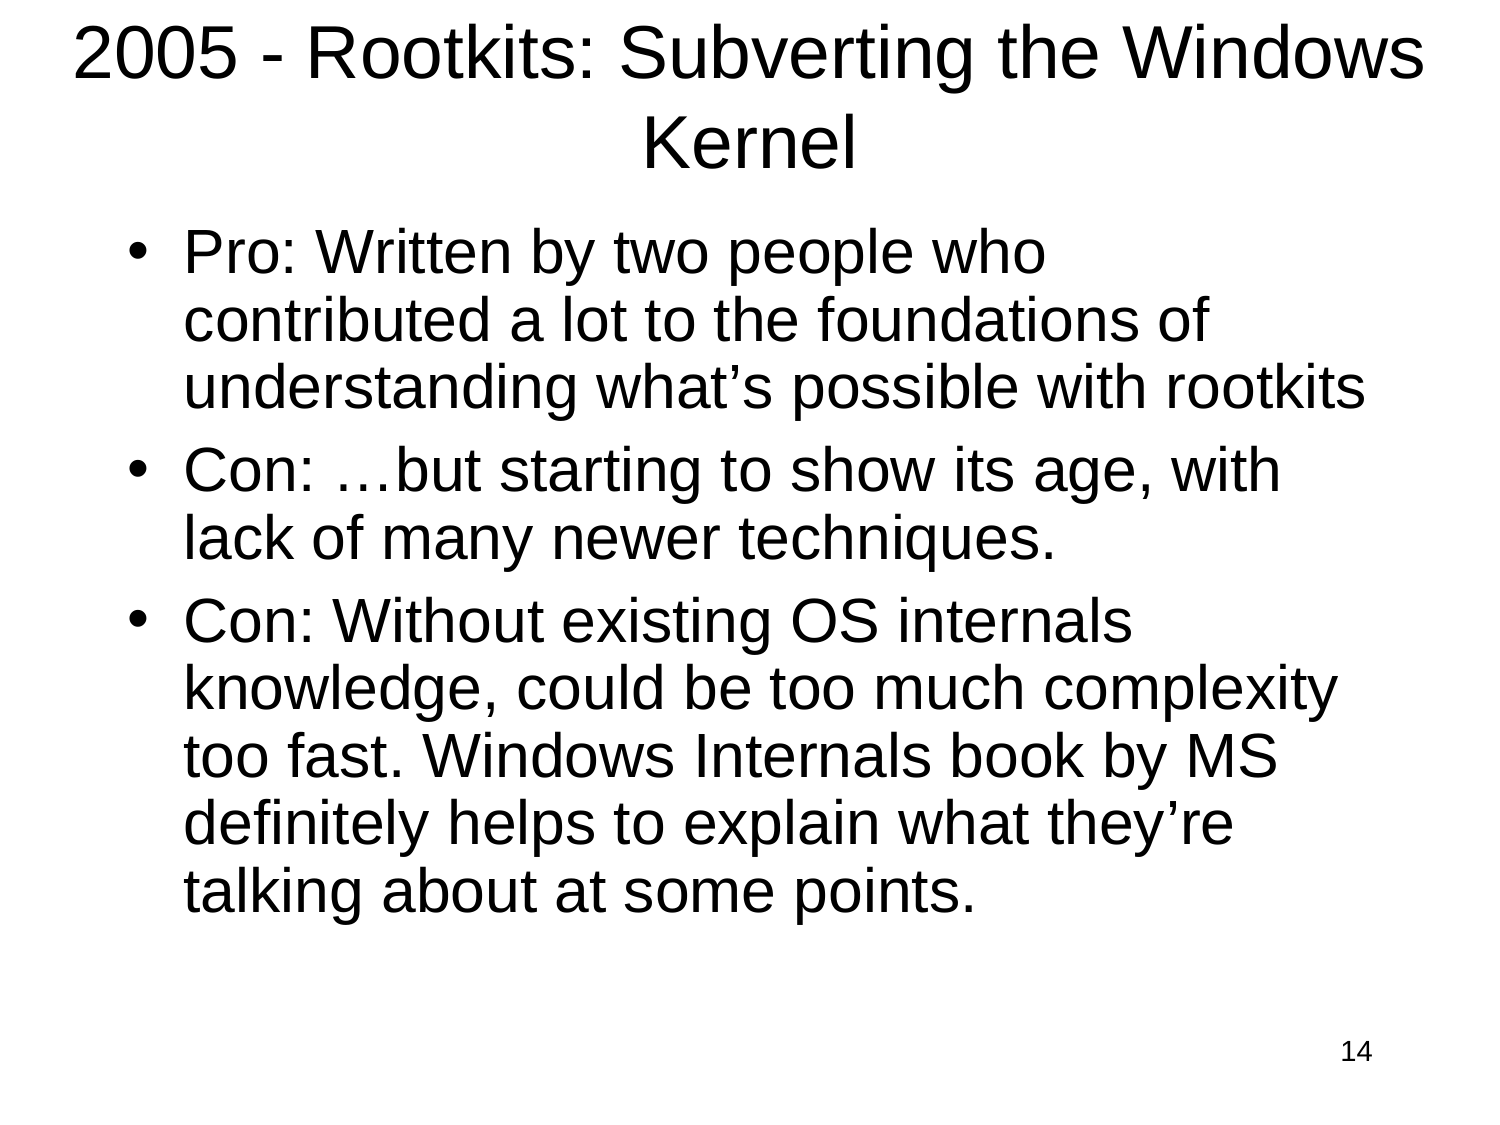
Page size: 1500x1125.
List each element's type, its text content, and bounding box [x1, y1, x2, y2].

title 2005 - Rootkits: Subverting the Windows Kernel [0, 0, 1500, 192]
text_box <number> [1074, 1025, 1388, 1101]
list Pro: Written by two people who contributed a lot to the foundations of understanding what’s possible with rootkits Con: …but starting to show its age, with lack of many newer techniques. Con: Without existing OS internals knowledge, could be too much complexity too fast. Windows Internals book by MS definitely helps to explain what they’re talking about at some points. [112, 212, 1388, 1000]
